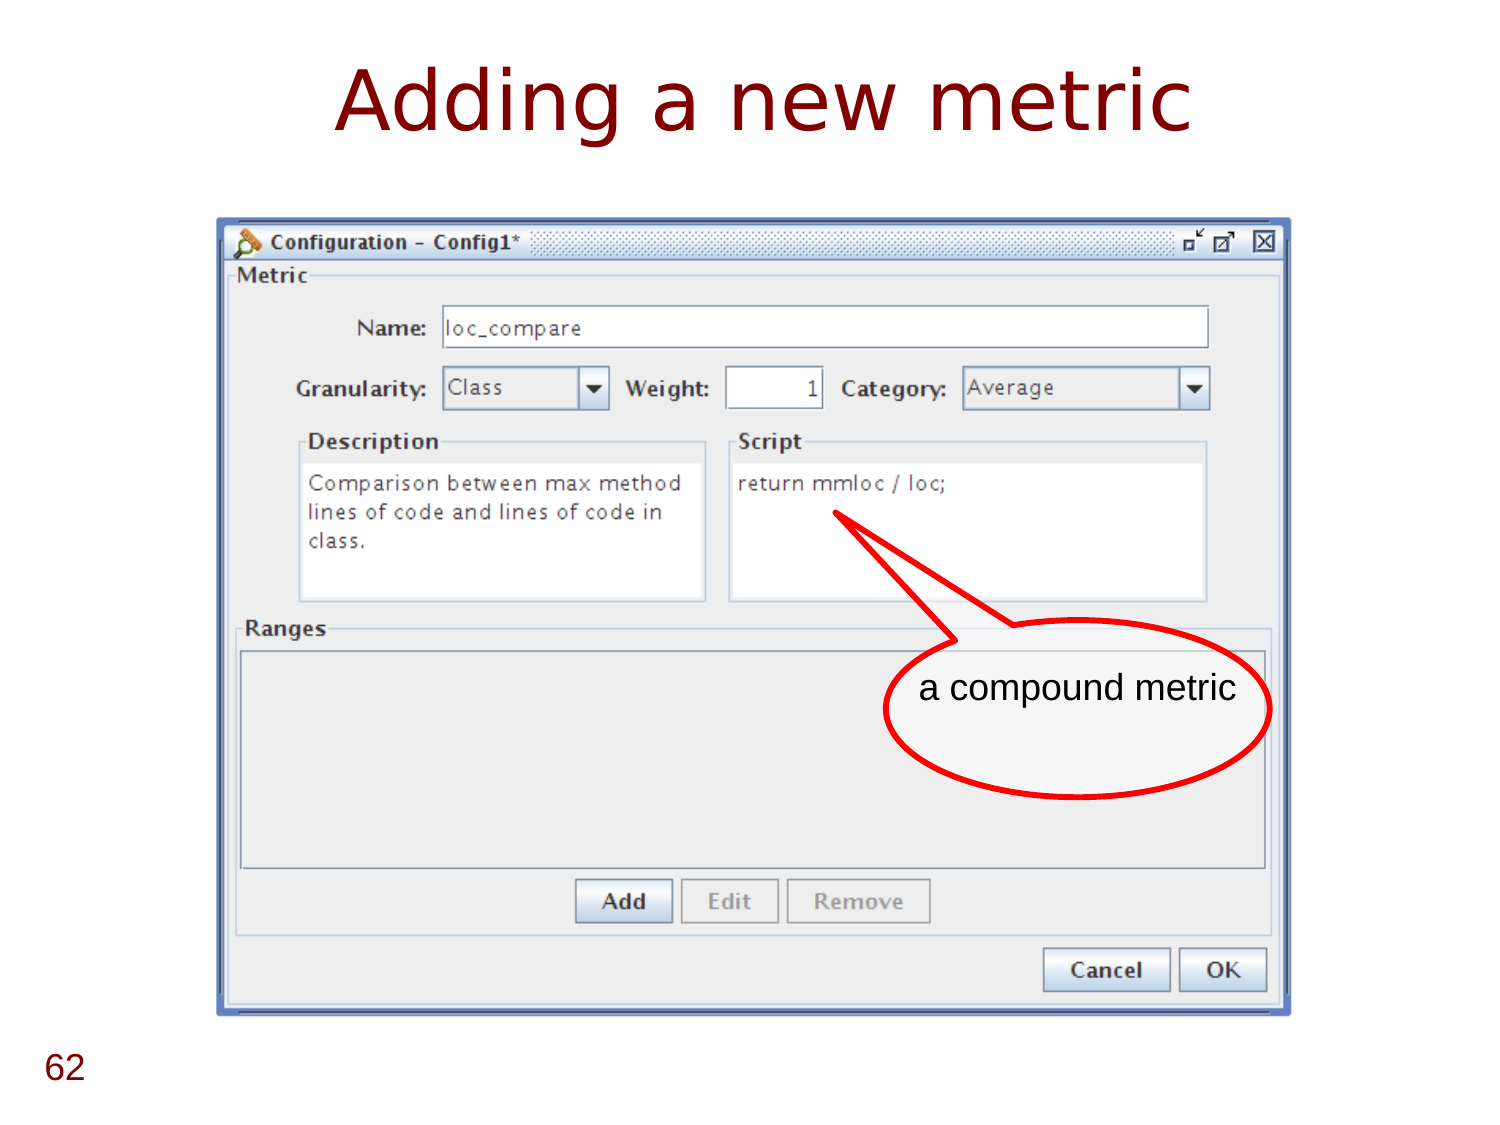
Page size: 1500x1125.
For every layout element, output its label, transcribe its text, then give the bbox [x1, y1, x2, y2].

picture [215, 216, 1293, 1018]
text_box a compound metric [835, 512, 1270, 798]
title Adding a new metric [70, 34, 1459, 170]
